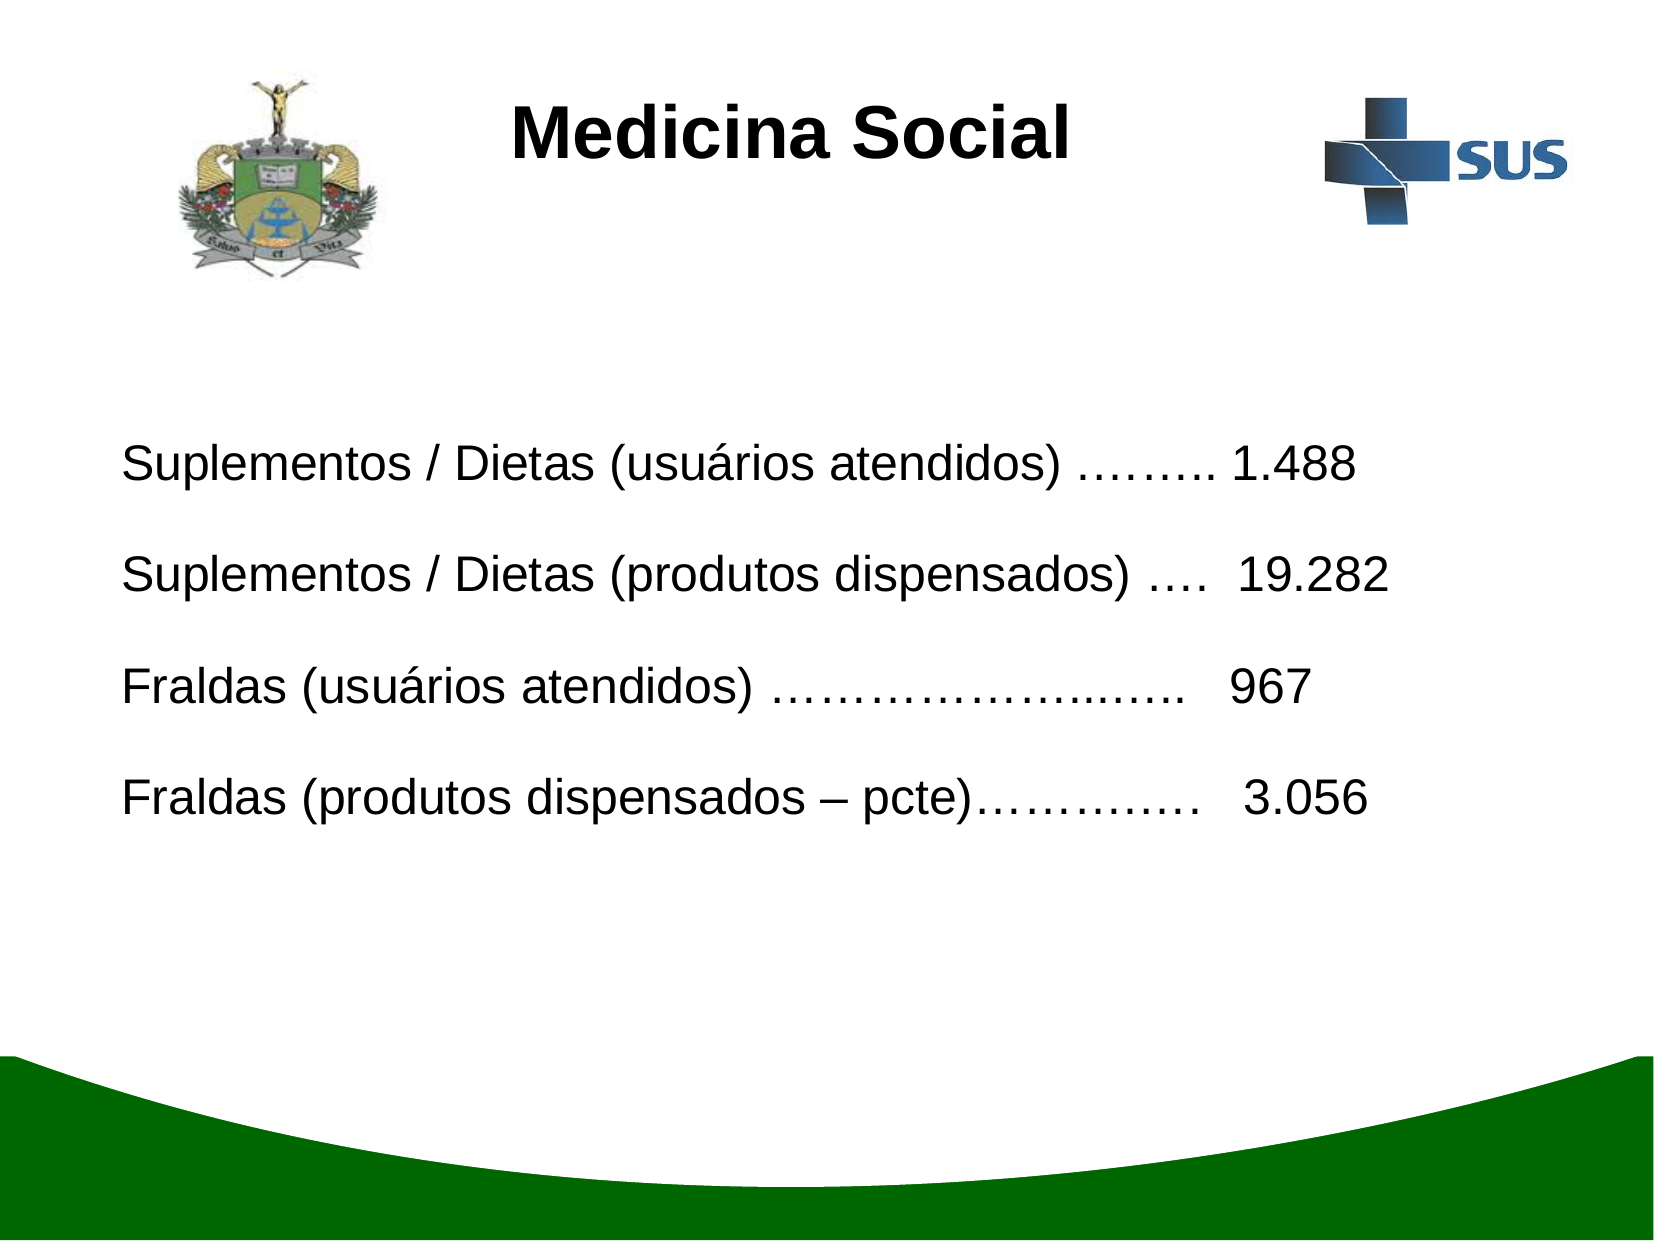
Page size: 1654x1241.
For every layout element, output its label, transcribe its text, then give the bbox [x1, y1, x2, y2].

picture [1324, 97, 1574, 225]
text_box [0, 1050, 1654, 1241]
text_box Medicina Social Suplementos / Dietas (usuários atendidos) .…….. 1.488 Suplementos / Dietas (produtos dispensados) …. 19.282 Fraldas (usuários atendidos) ………………...….. 967 Fraldas (produtos dispensados – pcte)……….…. 3.056 [106, 82, 1477, 1000]
picture [165, 70, 390, 296]
